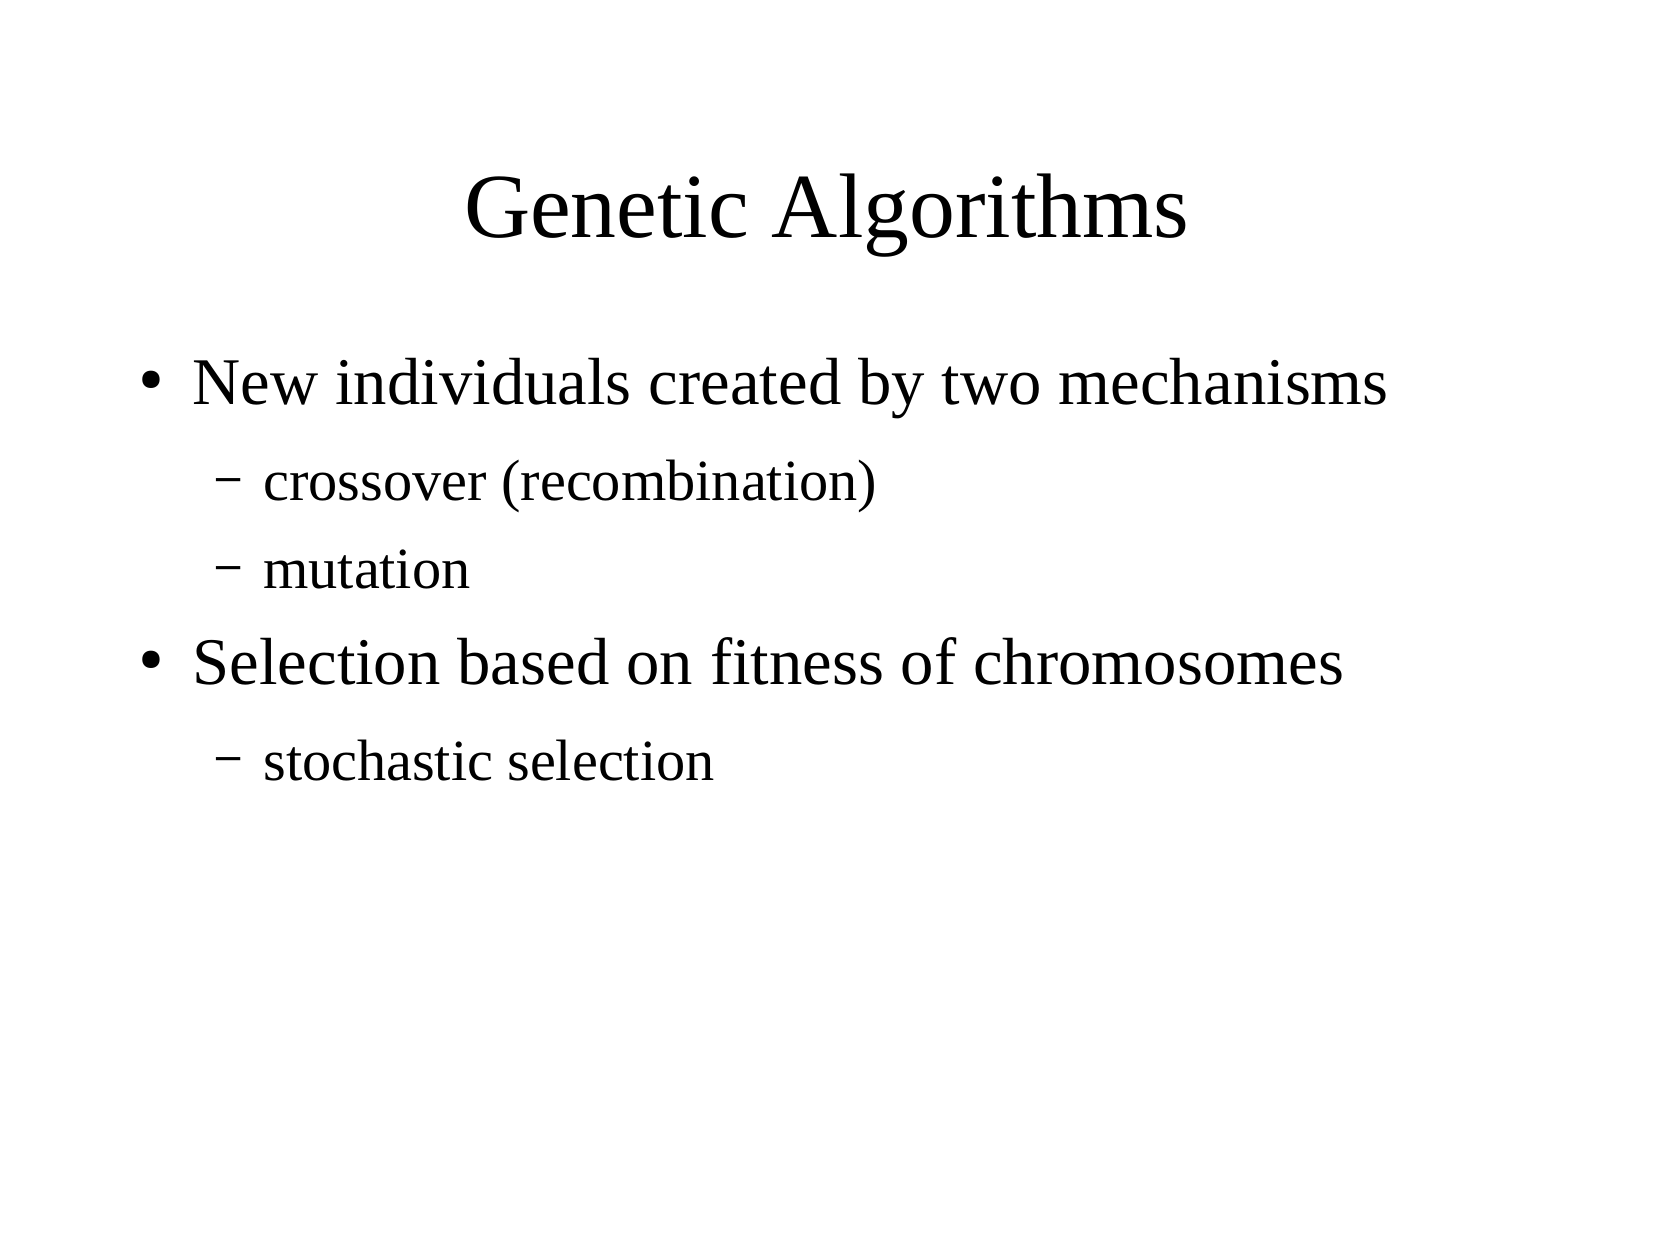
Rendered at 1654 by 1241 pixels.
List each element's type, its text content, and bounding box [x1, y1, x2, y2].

title Genetic Algorithms [121, 102, 1534, 311]
list New individuals created by two mechanisms crossover (recombination) mutation Selection based on fitness of chromosomes stochastic selection [121, 344, 1534, 1127]
